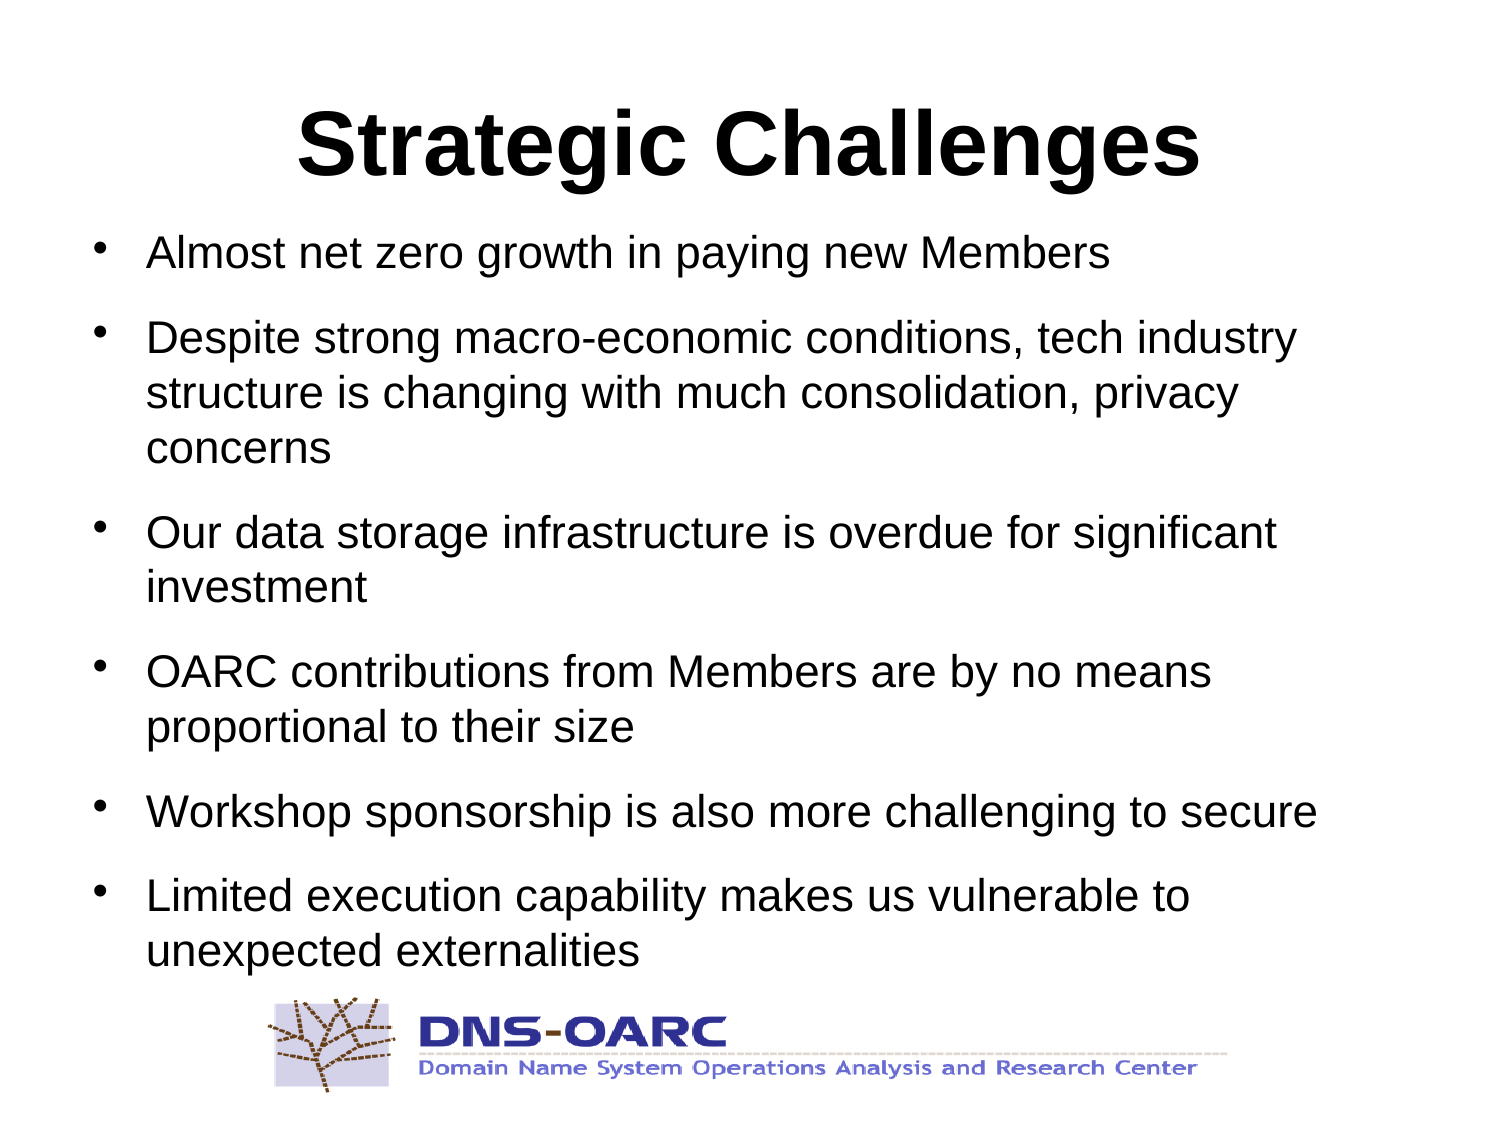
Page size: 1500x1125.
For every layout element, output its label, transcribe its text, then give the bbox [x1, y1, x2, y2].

picture [214, 991, 1259, 1099]
text_box Almost net zero growth in paying new Members Despite strong macro-economic conditions, tech industry structure is changing with much consolidation, privacy concerns Our data storage infrastructure is overdue for significant investment OARC contributions from Members are by no means proportional to their size Workshop sponsorship is also more challenging to secure Limited execution capability makes us vulnerable to unexpected externalities [74, 223, 1425, 912]
text_box Strategic Challenges [74, 44, 1425, 223]
